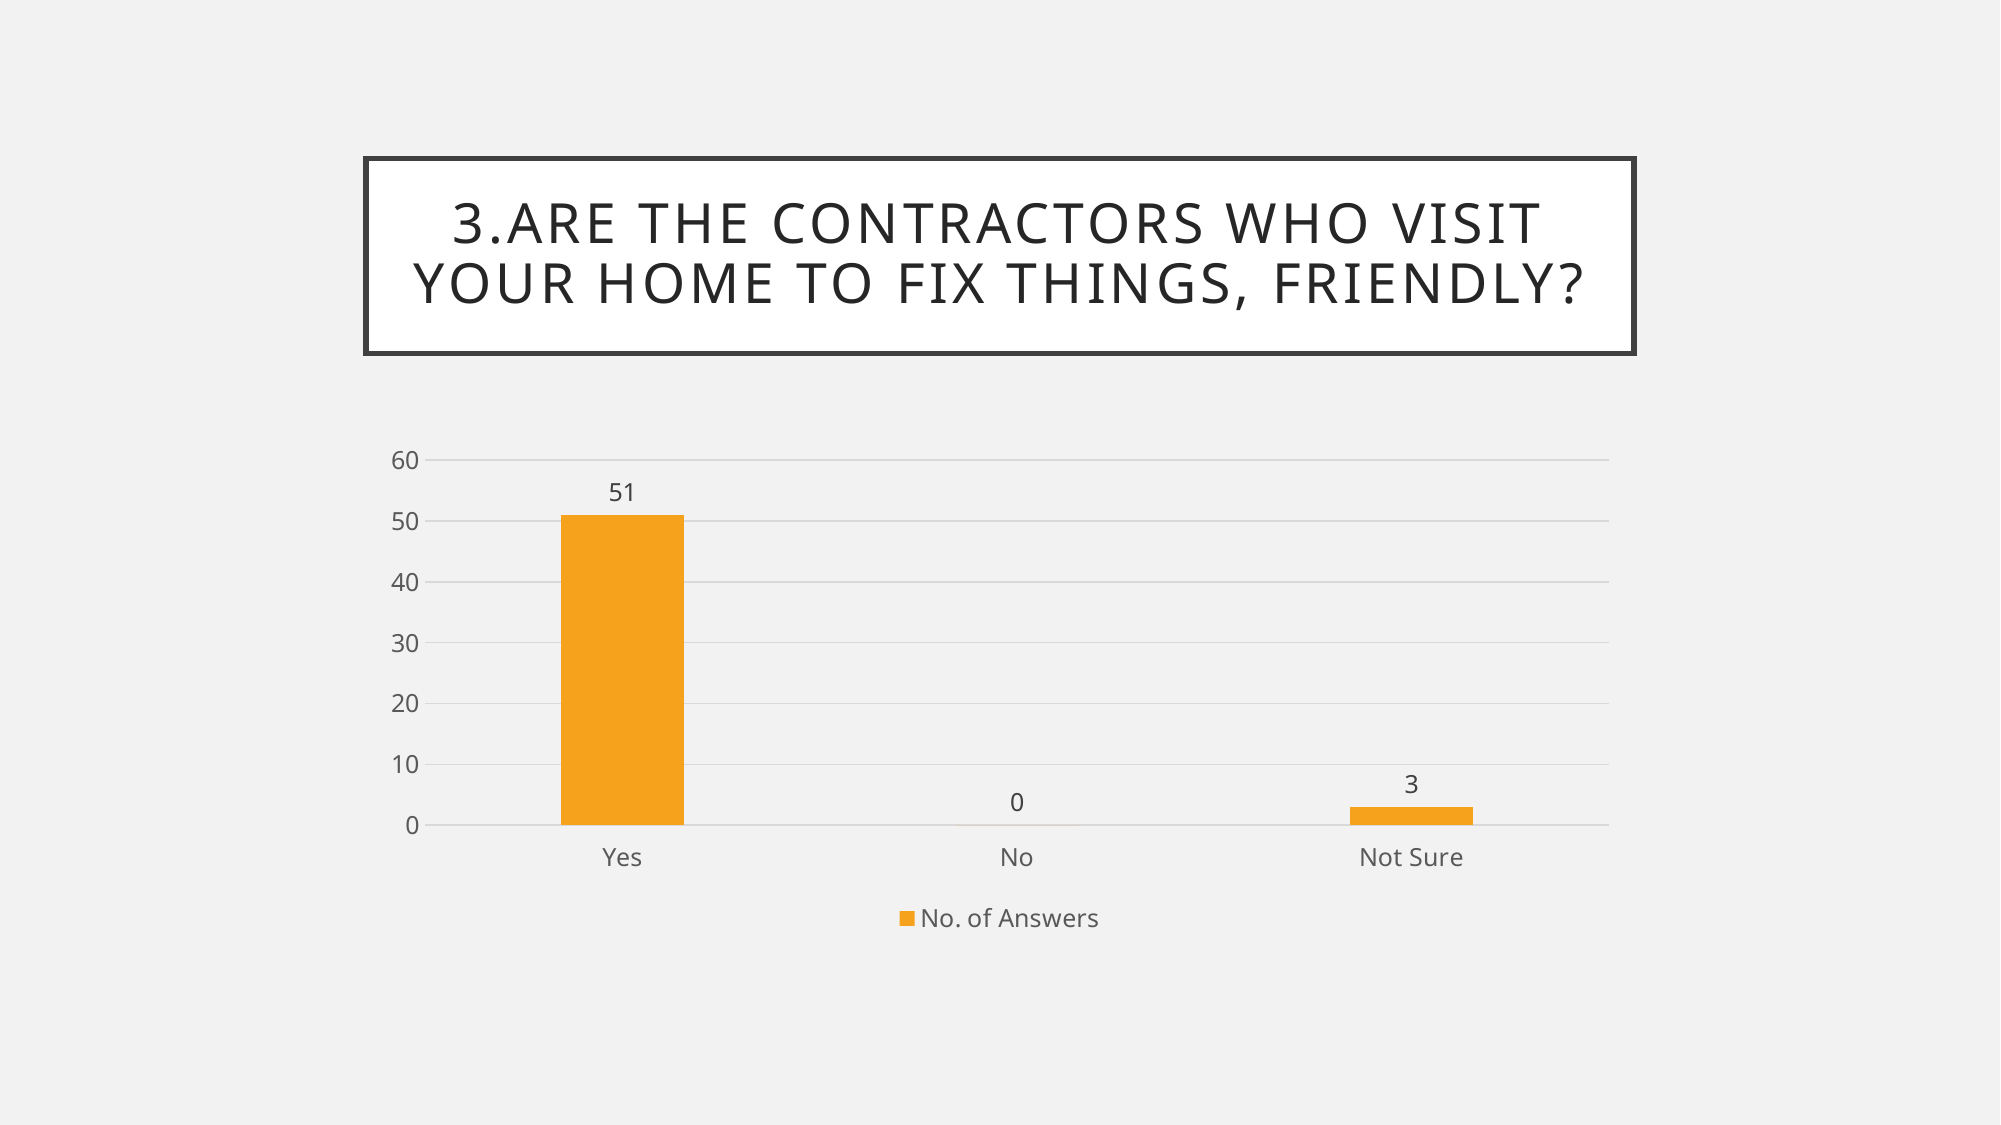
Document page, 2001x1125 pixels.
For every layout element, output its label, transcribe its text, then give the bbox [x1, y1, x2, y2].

title 3.Are the contractors who visit your home to fix things, friendly? [366, 158, 1634, 354]
chart [365, 432, 1635, 942]
